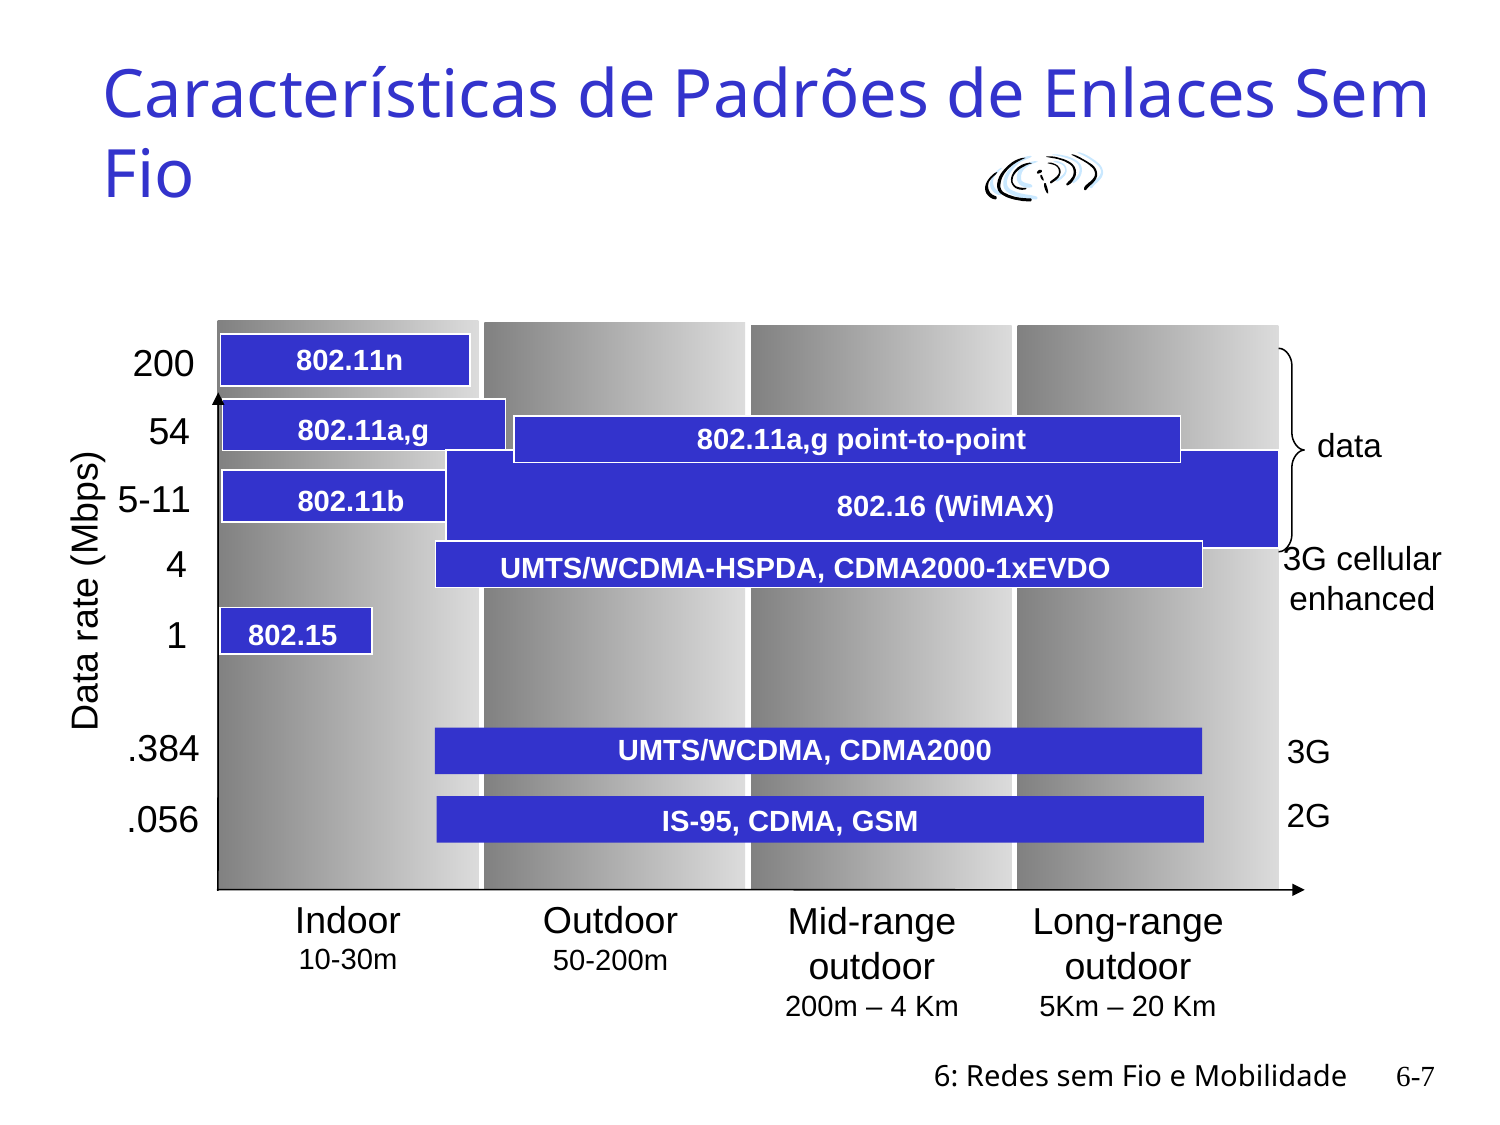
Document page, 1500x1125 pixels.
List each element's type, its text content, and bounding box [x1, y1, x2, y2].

text_box 200 [117, 331, 210, 393]
text_box Características de Padrões de Enlaces Sem Fio [87, 37, 1455, 225]
text_box Outdoor 50-200m [528, 888, 694, 984]
text_box 802.11n [281, 334, 419, 385]
text_box Mid-range outdoor 200m – 4 Km [770, 889, 974, 1030]
text_box 802.11a,g [282, 403, 445, 454]
text_box .056 [111, 787, 215, 848]
text_box 802.11a,g point-to-point [682, 412, 1042, 463]
text_box 802.15 [233, 608, 353, 660]
text_box 6: Redes sem Fio e Mobilidade [728, 1050, 1339, 1125]
text_box 4 [151, 532, 202, 593]
text_box [217, 320, 1279, 889]
text_box .384 [112, 716, 215, 778]
text_box 3G cellular enhanced [1268, 529, 1458, 626]
text_box 3G [1272, 722, 1347, 779]
text_box Data rate (Mbps) [52, 435, 113, 747]
text_box 6-<number> [1339, 1050, 1451, 1125]
text_box [751, 325, 1012, 412]
text_box UMTS/WCDMA-HSPDA, CDMA2000-1xEVDO [485, 542, 1126, 593]
text_box 54 [133, 399, 205, 460]
text_box data [1302, 416, 1397, 473]
text_box Long-range outdoor 5Km – 20 Km [1017, 889, 1239, 1030]
text_box UMTS/WCDMA, CDMA2000 [603, 723, 1008, 775]
text_box IS-95, CDMA, GSM [647, 794, 934, 846]
text_box 5-11 [113, 467, 208, 529]
text_box 802.11b [282, 474, 420, 525]
text_box 802.16 (WiMAX) [822, 479, 1070, 530]
text_box 2G [1271, 786, 1346, 843]
text_box Indoor 10-30m [280, 887, 416, 984]
text_box [982, 152, 1104, 203]
text_box 1 [151, 603, 203, 664]
